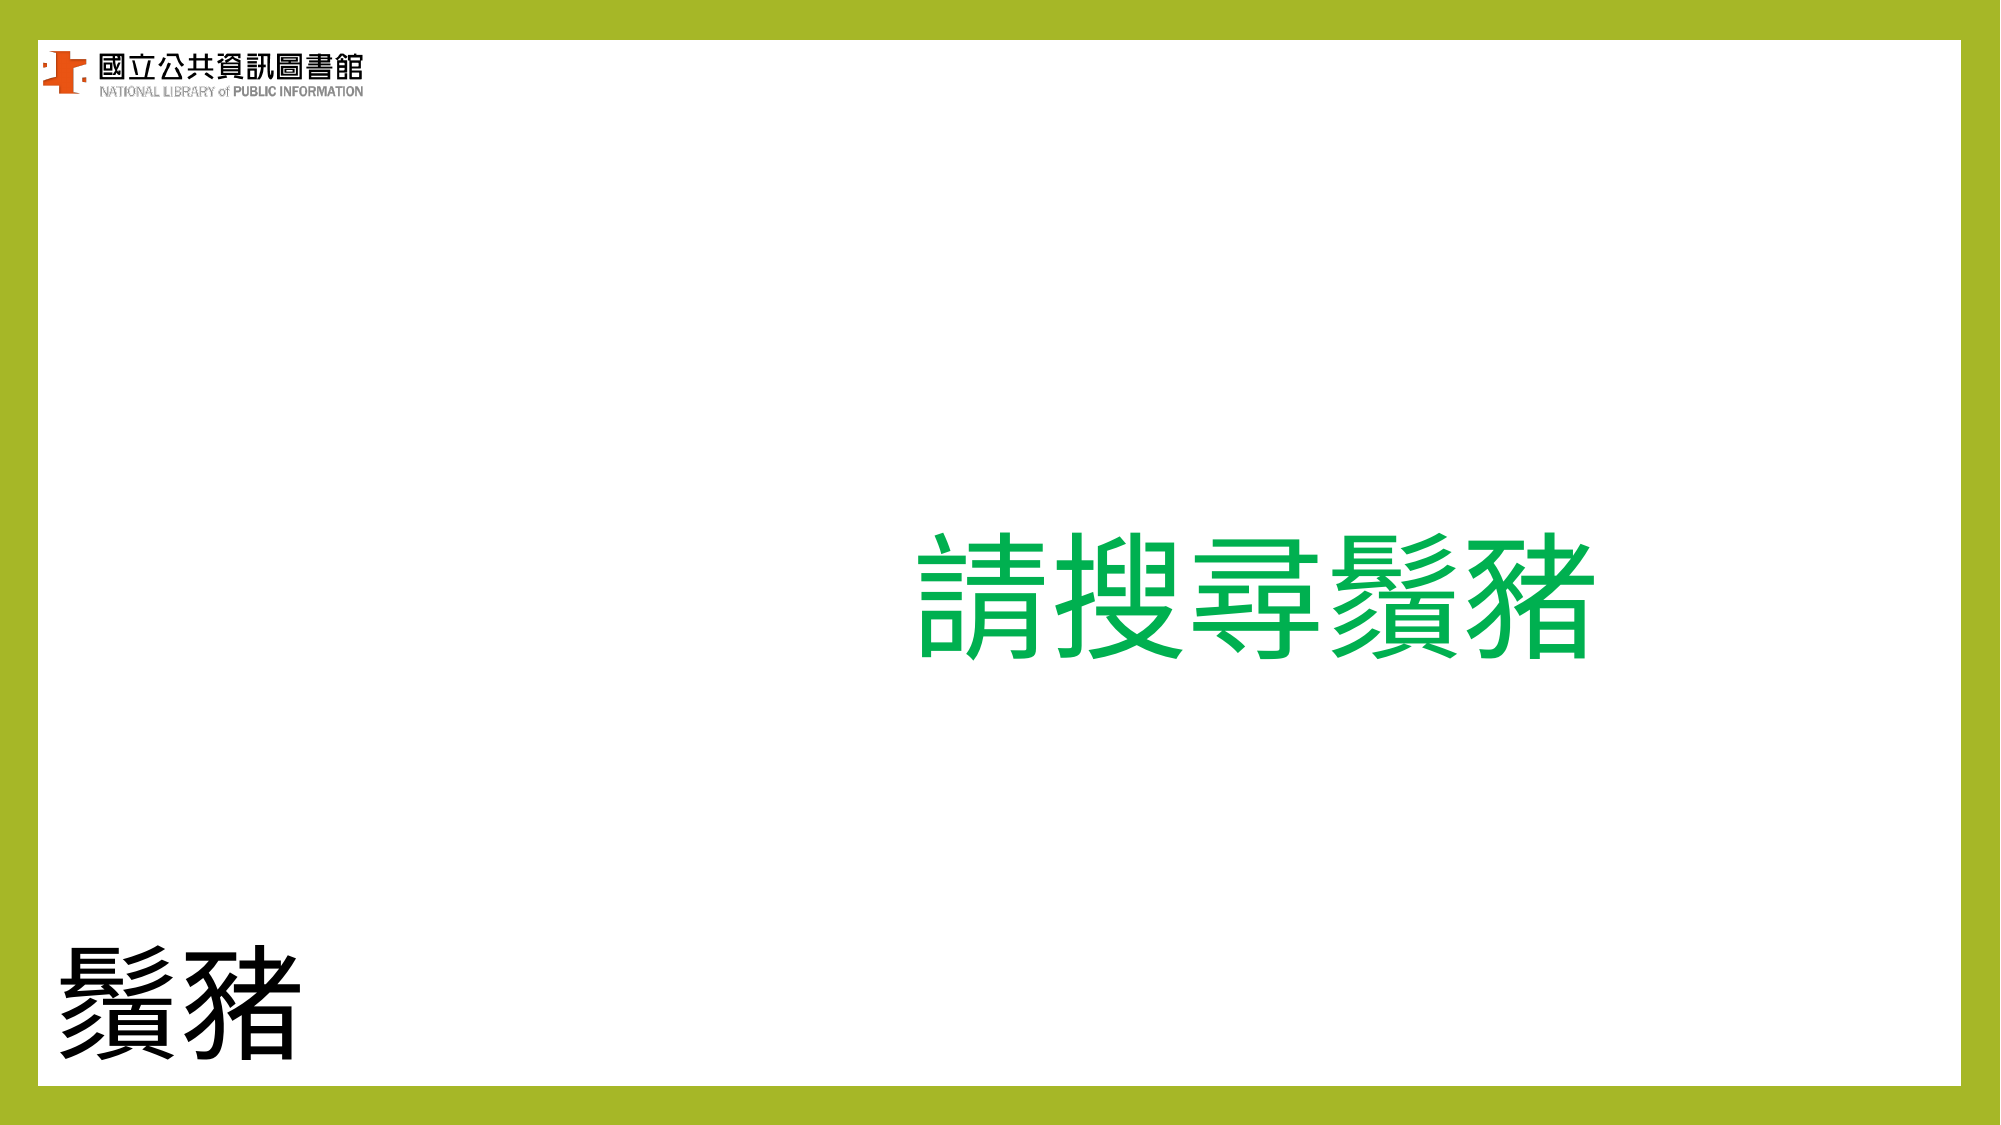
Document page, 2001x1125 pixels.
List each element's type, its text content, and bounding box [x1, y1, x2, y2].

text_box 鬚豬 [39, 917, 591, 1085]
text_box 請搜尋鬚豬 [897, 503, 1623, 685]
